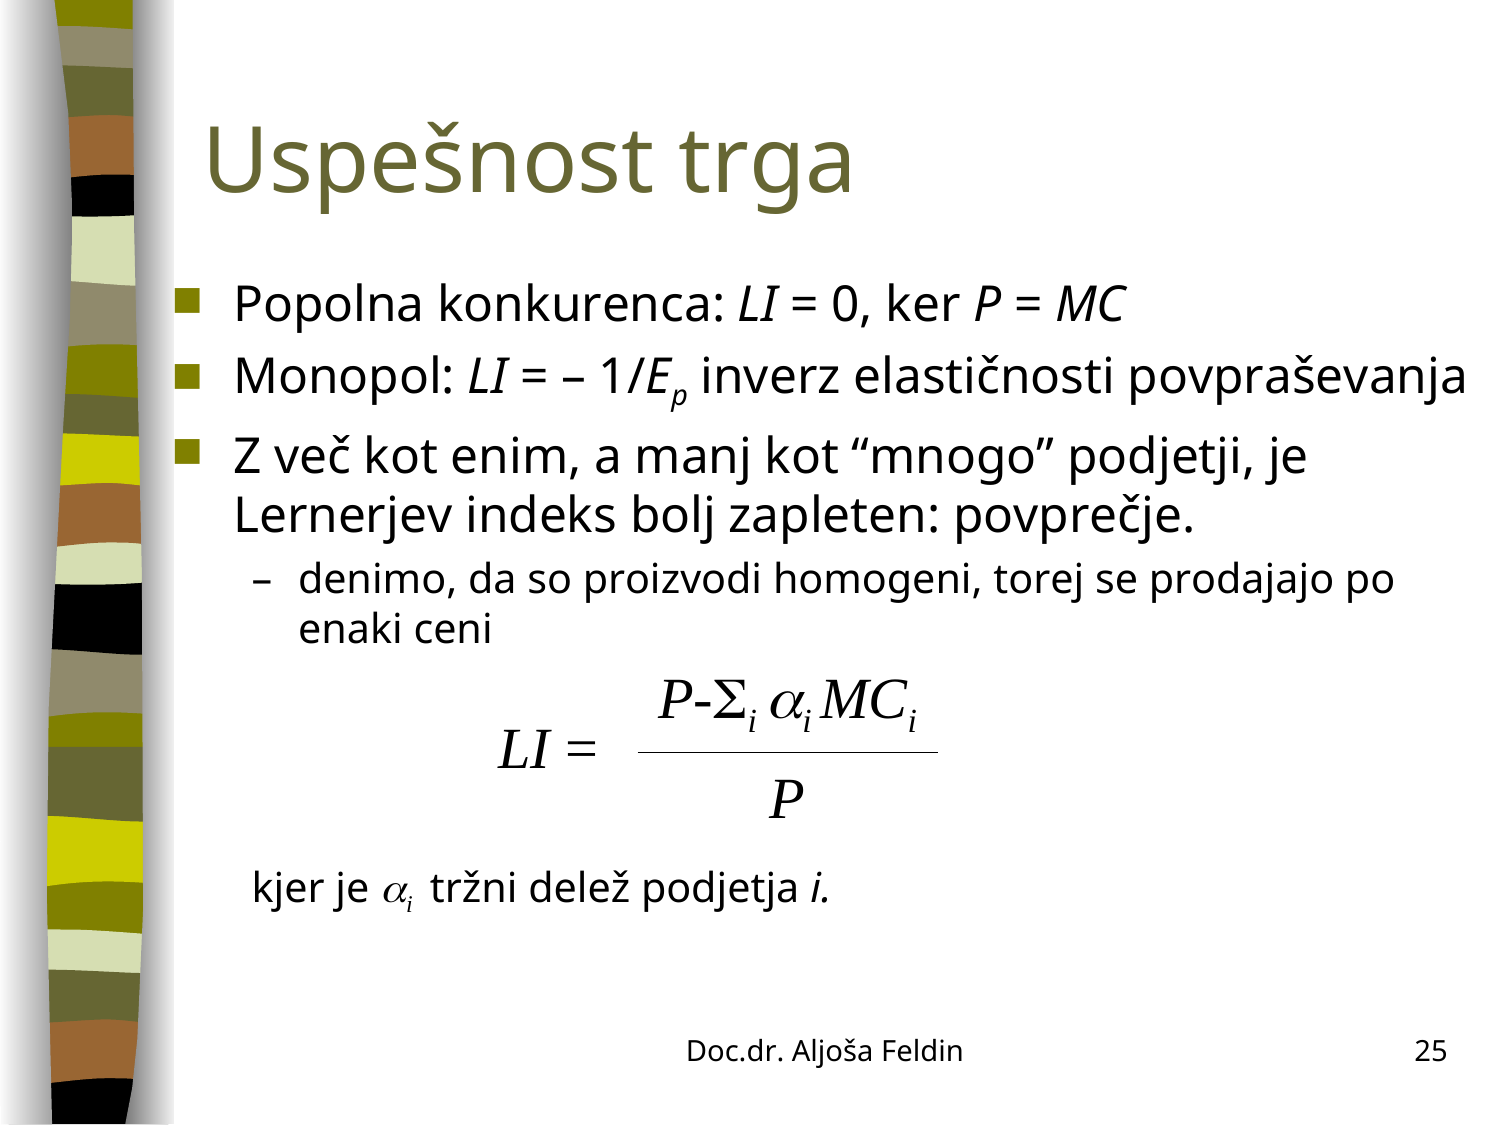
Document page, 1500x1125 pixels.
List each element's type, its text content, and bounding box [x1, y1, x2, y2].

text_box LI = [462, 702, 613, 788]
text_box P-i i MCi [624, 652, 951, 748]
title Uspešnost trga [187, 62, 1463, 250]
text_box <number> [1149, 1025, 1463, 1101]
list Popolna konkurenca: LI = 0, ker P = MC Monopol: LI = – 1/Ep inverz elastičnosti povpraševanja Z več kot enim, a manj kot “mnogo” podjetji, je Lernerjev indeks bolj zapleten: povprečje. denimo, da so proizvodi homogeni, torej se prodajajo po enaki ceni kjer je i tržni delež podjetja i. [162, 264, 1500, 869]
text_box P [737, 752, 838, 838]
text_box Doc.dr. Aljoša Feldin [587, 1025, 1063, 1101]
